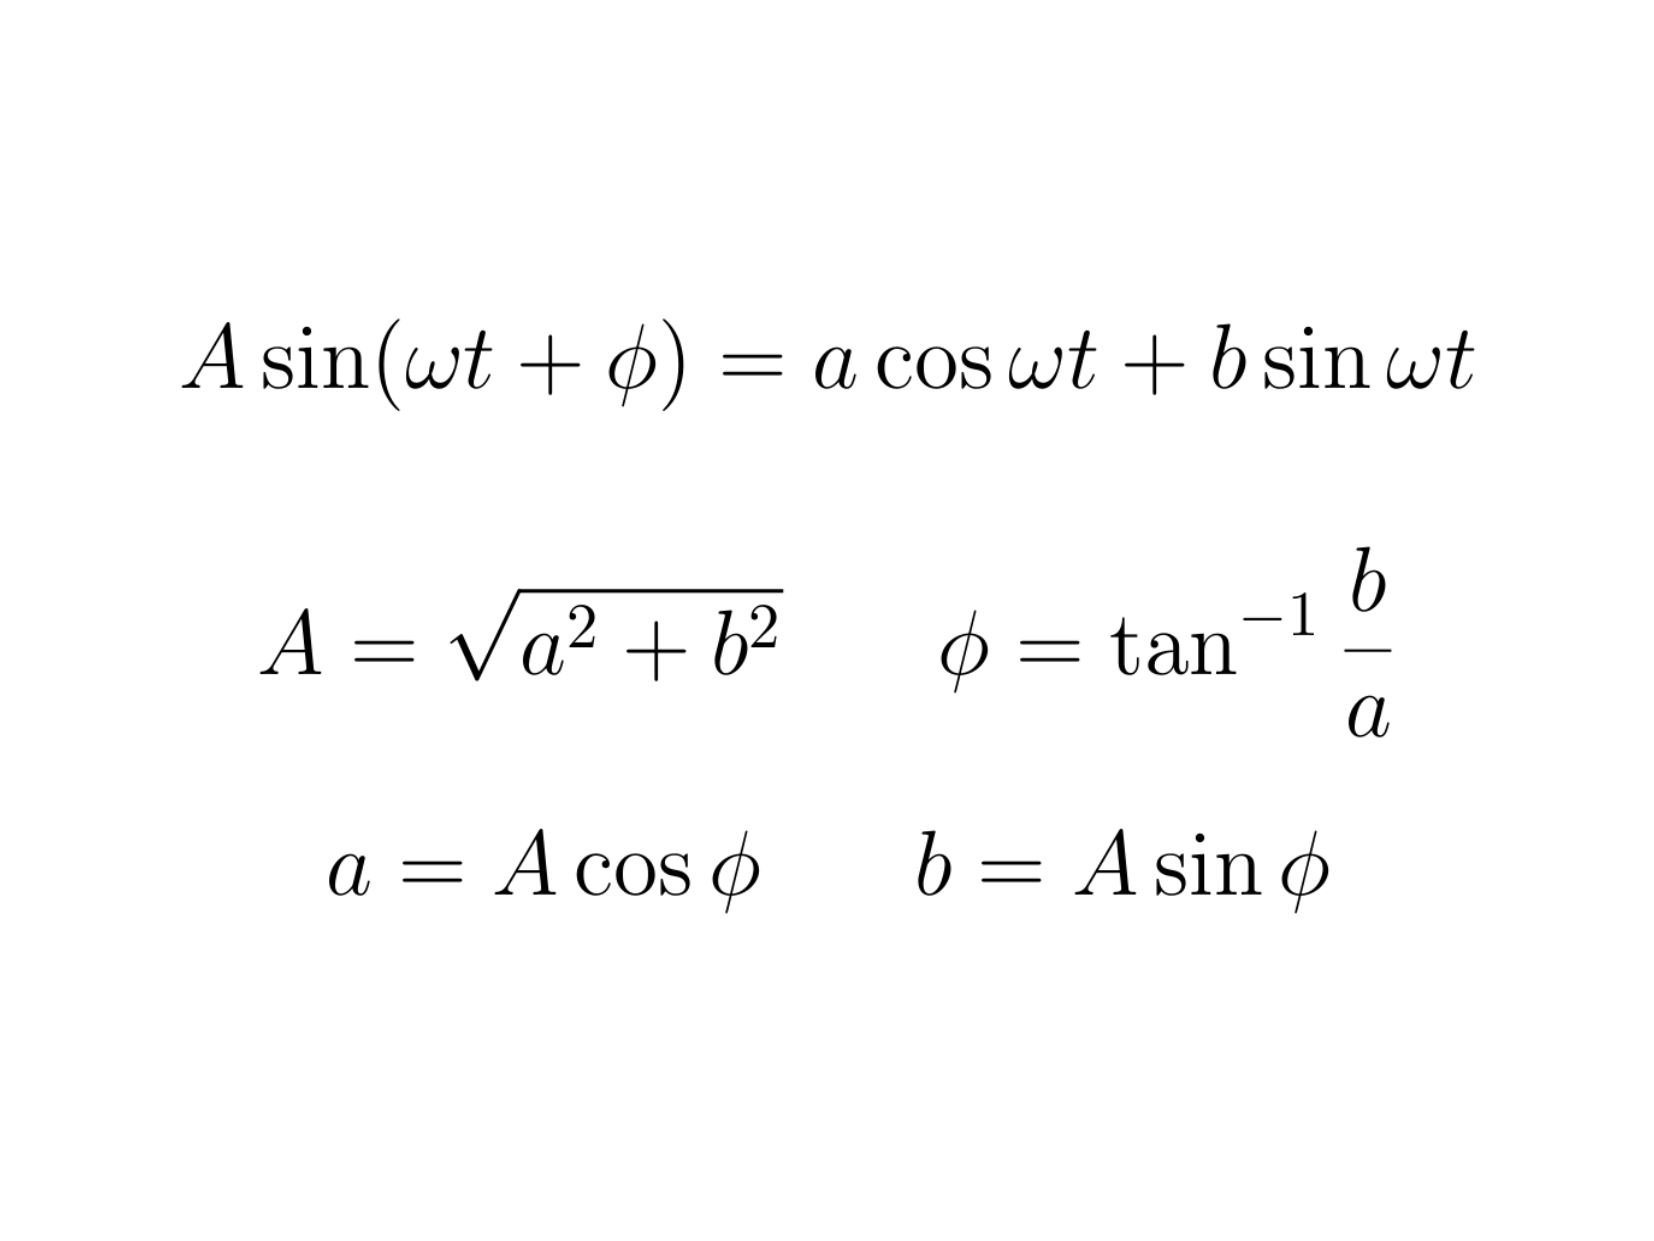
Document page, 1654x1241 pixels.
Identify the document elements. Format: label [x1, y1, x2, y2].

picture [162, 310, 1492, 930]
